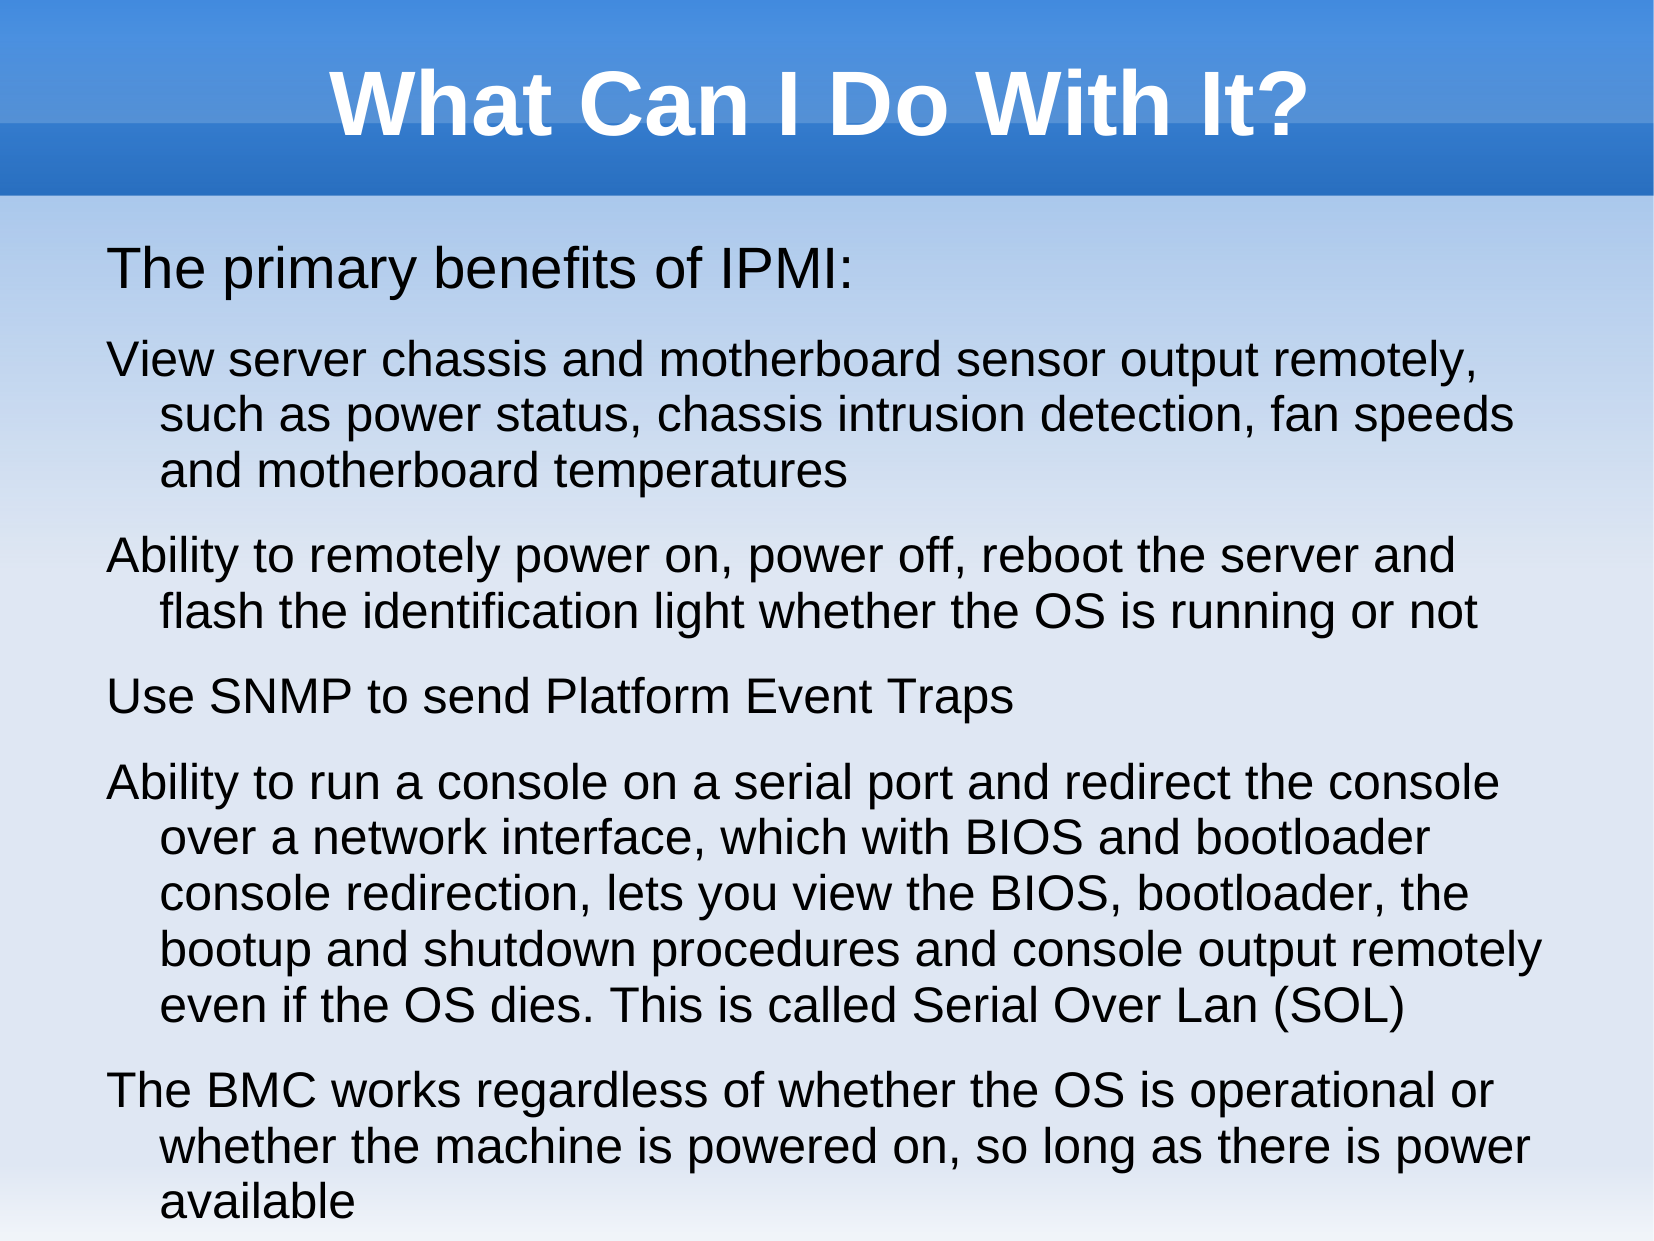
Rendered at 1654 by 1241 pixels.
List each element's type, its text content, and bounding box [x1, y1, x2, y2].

title What Can I Do With It? [76, 7, 1565, 200]
list The primary benefits of IPMI: View server chassis and motherboard sensor output remotely, such as power status, chassis intrusion detection, fan speeds and motherboard temperatures Ability to remotely power on, power off, reboot the server and flash the identification light whether the OS is running or not Use SNMP to send Platform Event Traps Ability to run a console on a serial port and redirect the console over a network interface, which with BIOS and bootloader console redirection, lets you view the BIOS, bootloader, the bootup and shutdown procedures and console output remotely even if the OS dies. This is called Serial Over Lan (SOL) The BMC works regardless of whether the OS is operational or whether the machine is powered on, so long as there is power available [88, 236, 1577, 1230]
picture [0, 0, 1654, 1241]
